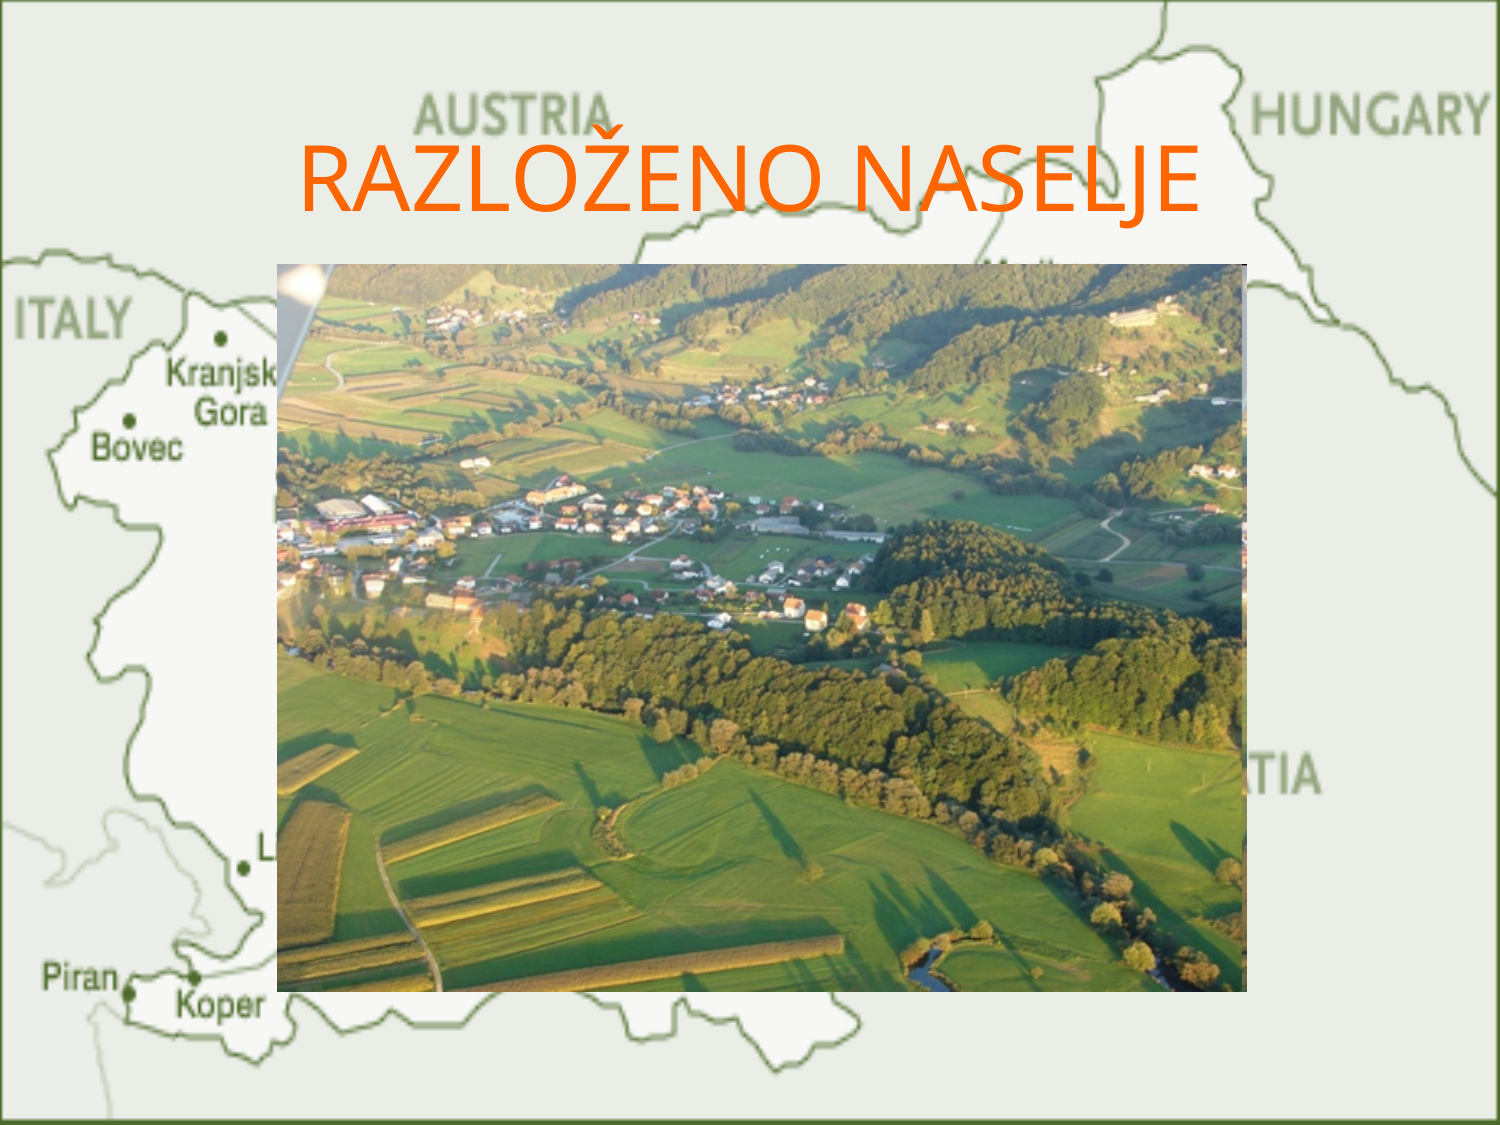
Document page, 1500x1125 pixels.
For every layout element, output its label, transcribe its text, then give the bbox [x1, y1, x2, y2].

title RAZLOŽENO NASELJE [75, 62, 1425, 288]
picture [0, 0, 1500, 1125]
